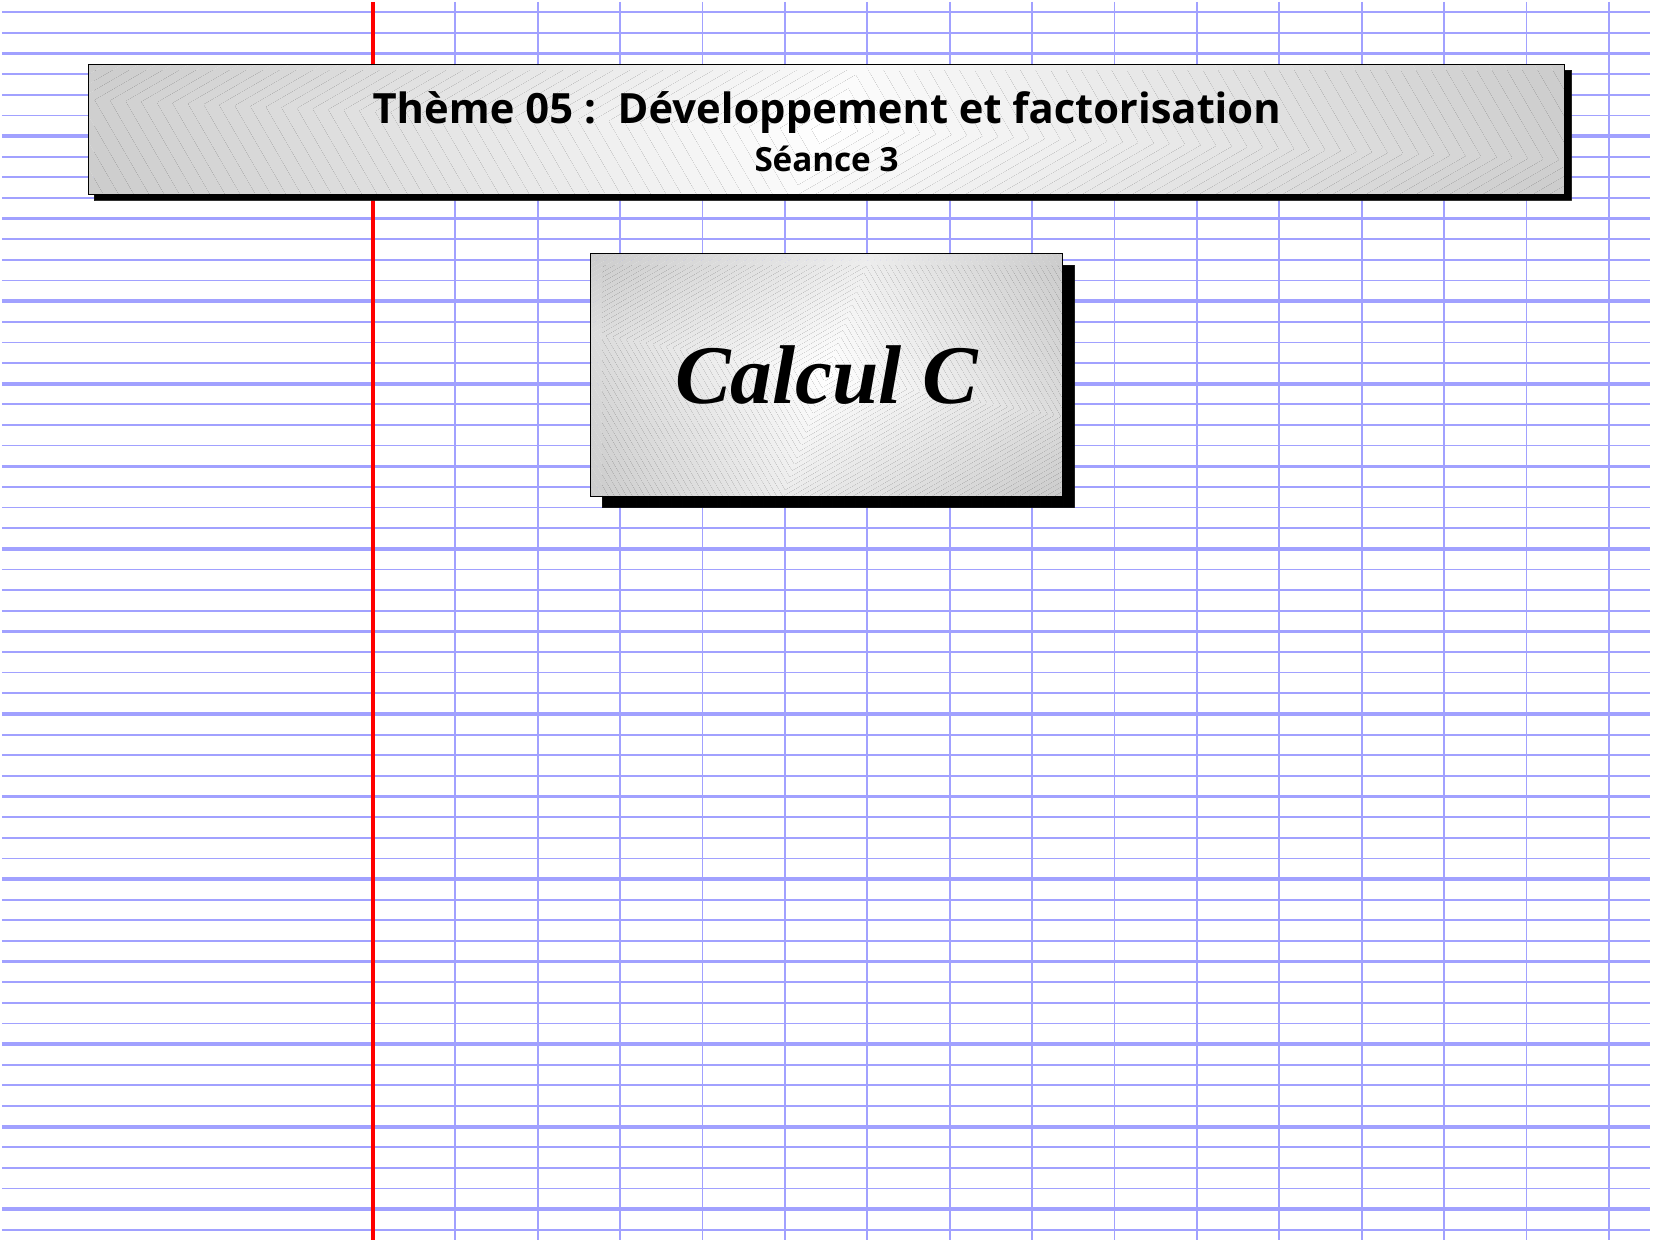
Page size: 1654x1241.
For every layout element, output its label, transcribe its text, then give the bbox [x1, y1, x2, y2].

text_box Thème 05 : Développement et factorisation Séance 3 [88, 64, 1565, 195]
picture [0, 0, 1654, 1241]
text_box Calcul C [590, 253, 1063, 497]
